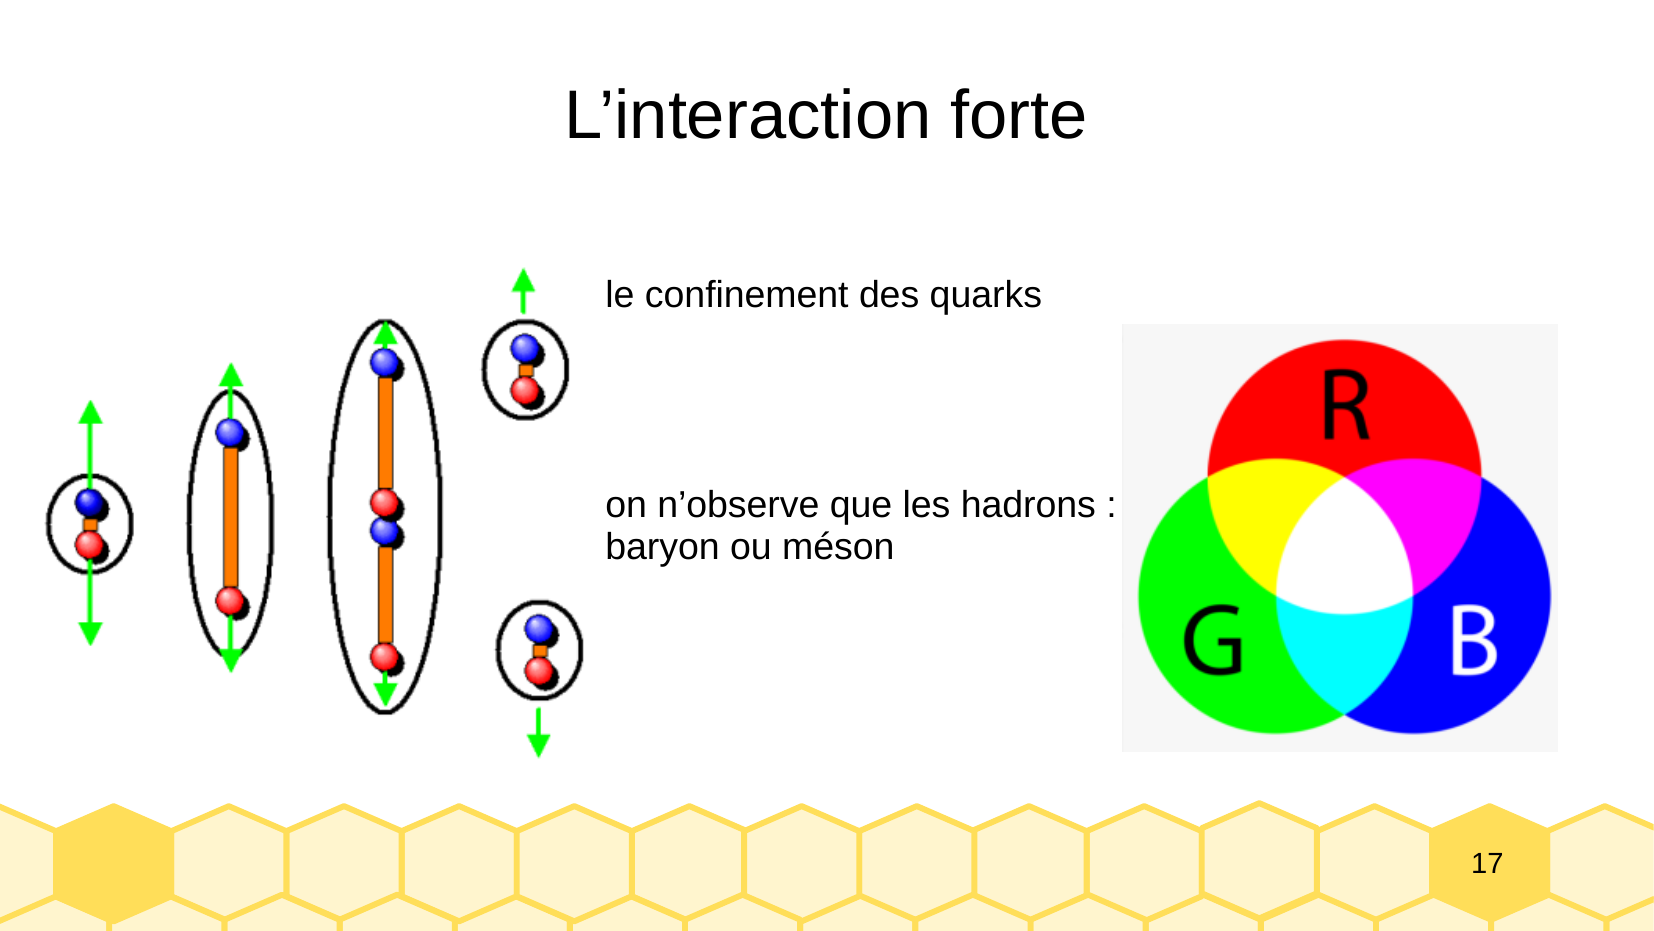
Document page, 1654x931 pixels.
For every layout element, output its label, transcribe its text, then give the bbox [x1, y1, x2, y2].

picture [29, 252, 599, 768]
text_box le confinement des quarks on n’observe que les hadrons : baryon ou méson [590, 265, 1152, 575]
title L’interaction forte [82, 37, 1571, 193]
picture [1122, 324, 1558, 752]
